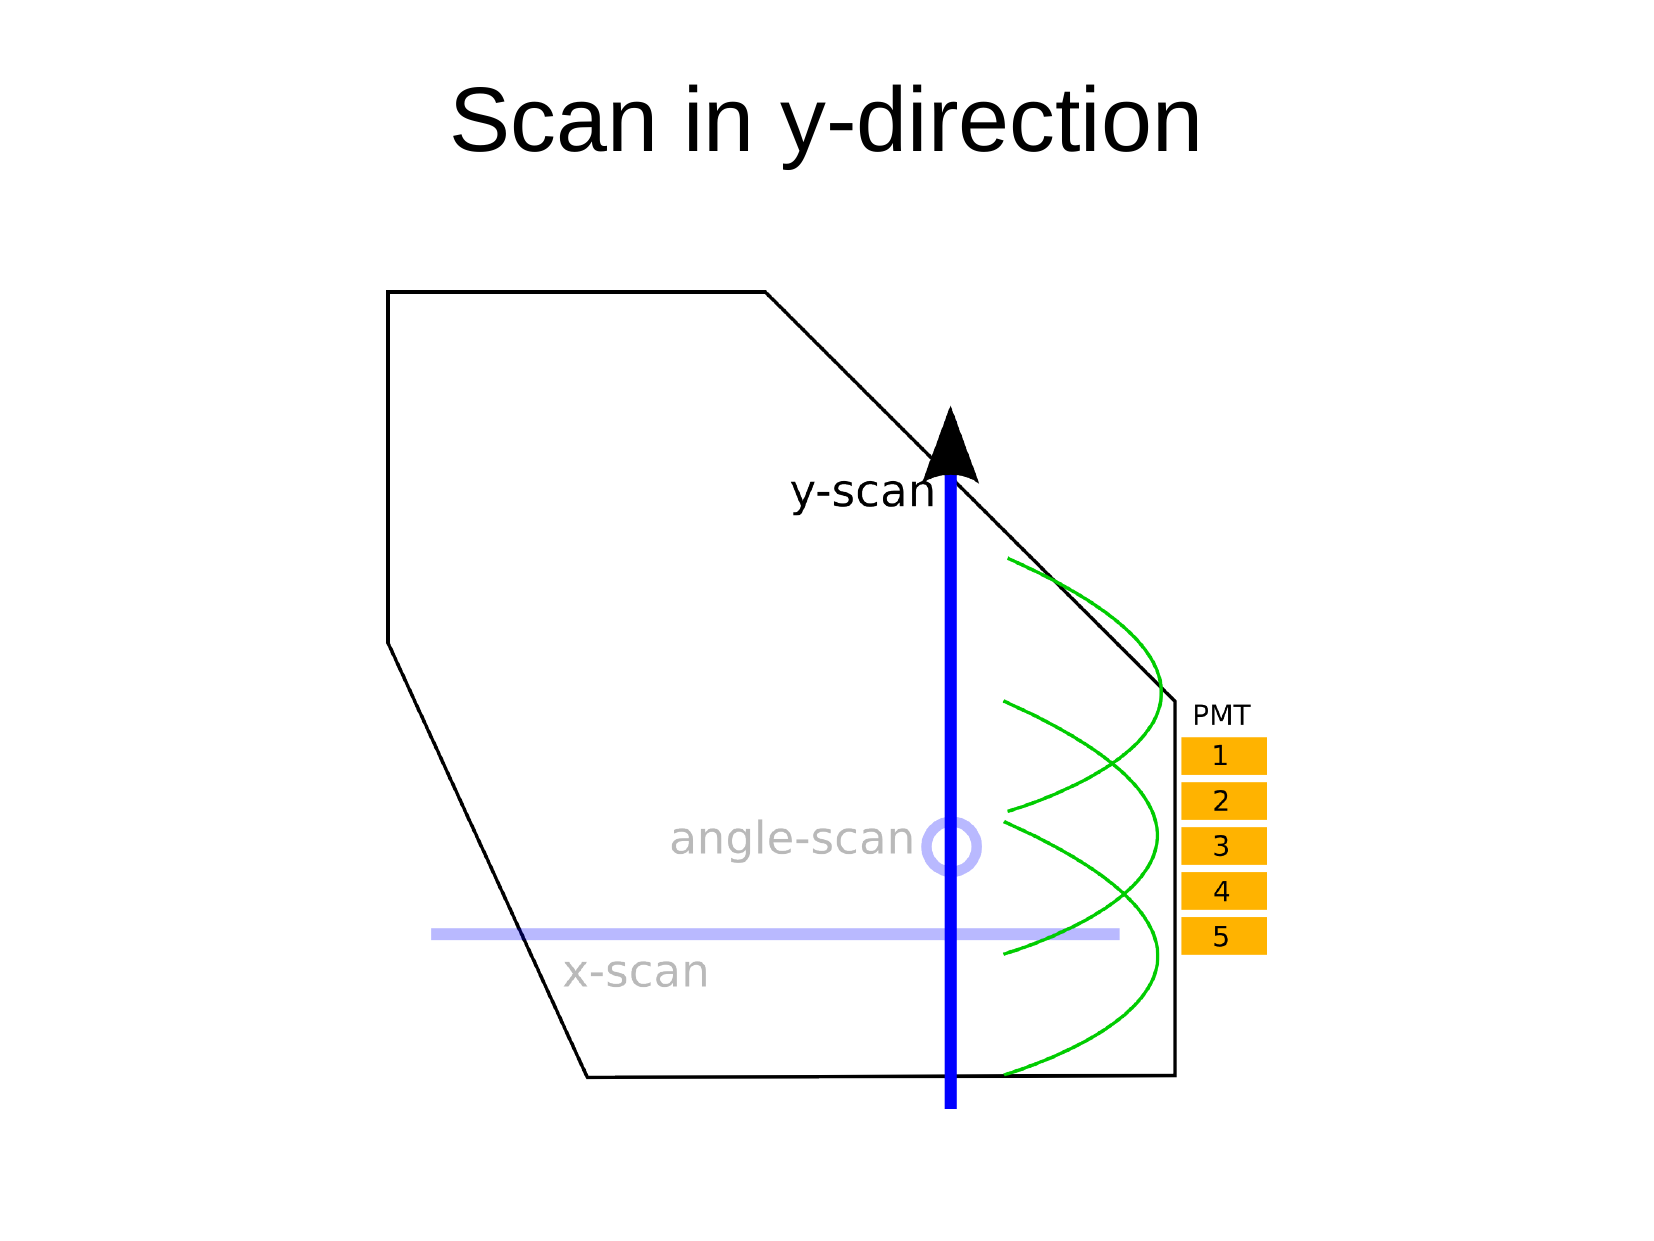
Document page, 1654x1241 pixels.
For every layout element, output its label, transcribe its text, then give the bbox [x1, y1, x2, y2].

picture [386, 290, 1267, 1109]
title Scan in y-direction [82, 49, 1571, 189]
